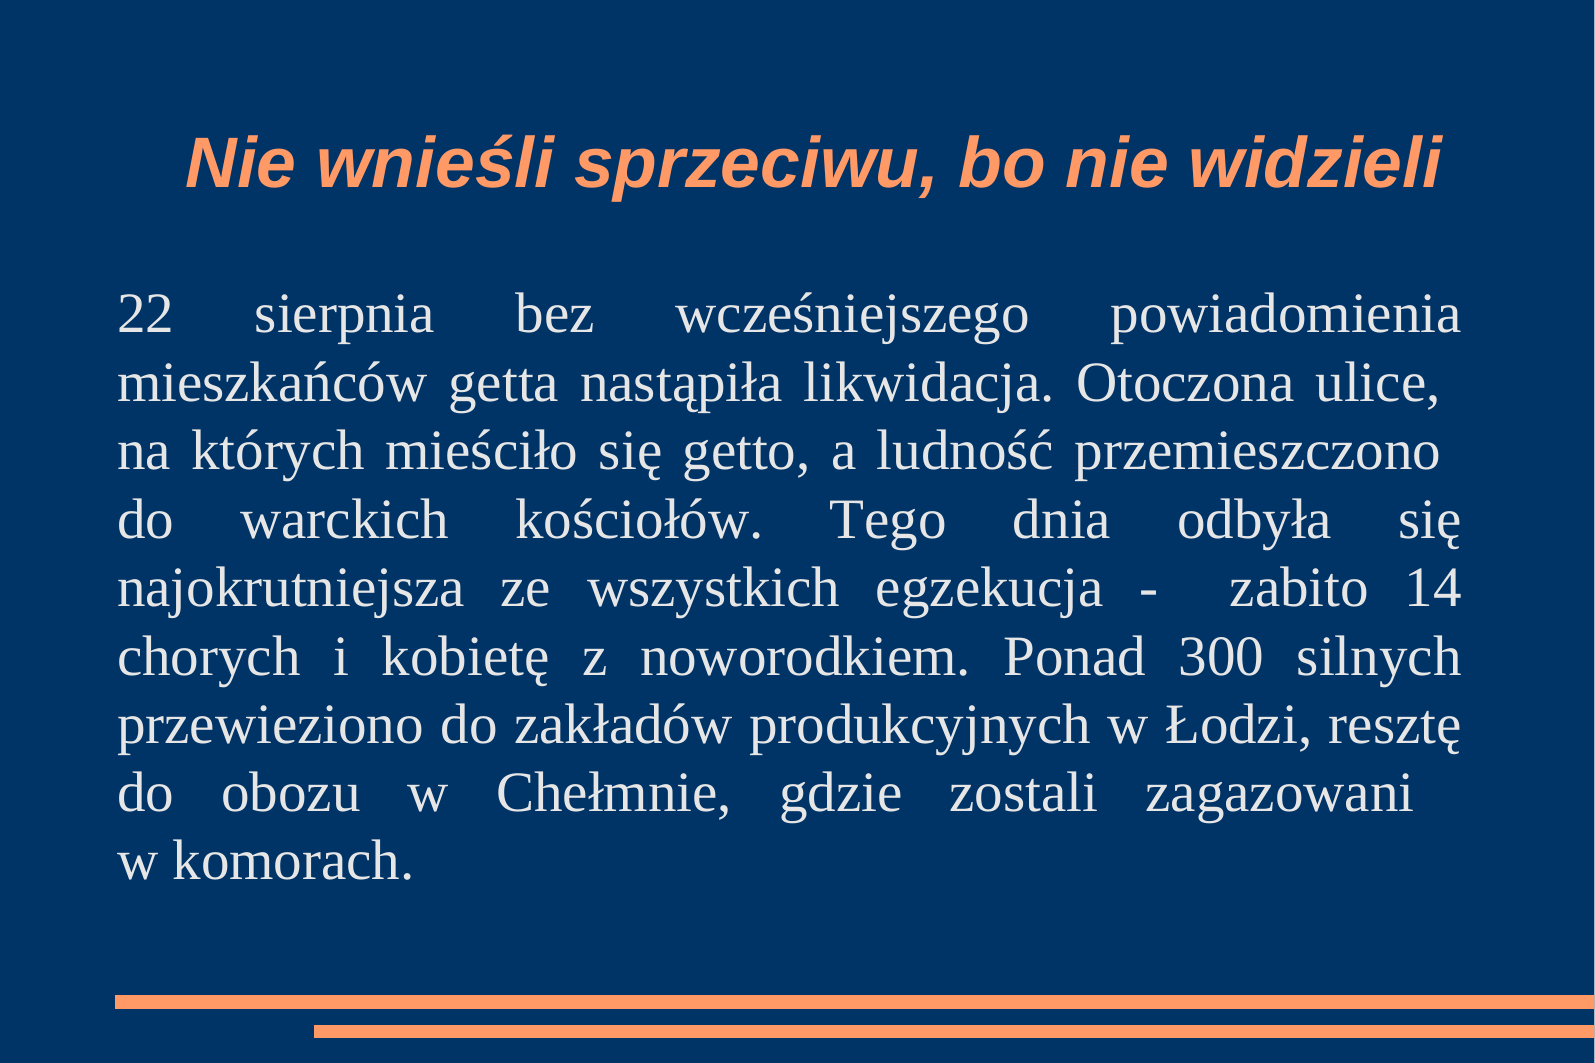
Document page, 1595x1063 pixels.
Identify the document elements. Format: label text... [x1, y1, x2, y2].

list 22 sierpnia bez wcześniejszego powiadomienia mieszkańców getta nastąpiła likwidacja. Otoczona ulice, na których mieściło się getto, a ludność przemieszczono do warckich kościołów. Tego dnia odbyła się najokrutniejsza ze wszystkich egzekucja - zabito 14 chorych i kobietę z noworodkiem. Ponad 300 silnych przewieziono do zakładów produkcyjnych w Łodzi, resztę do obozu w Chełmnie, gdzie zostali zagazowani w komorach. [117, 276, 1505, 971]
title Nie wnieśli sprzeciwu, bo nie widzieli [185, 70, 1548, 249]
